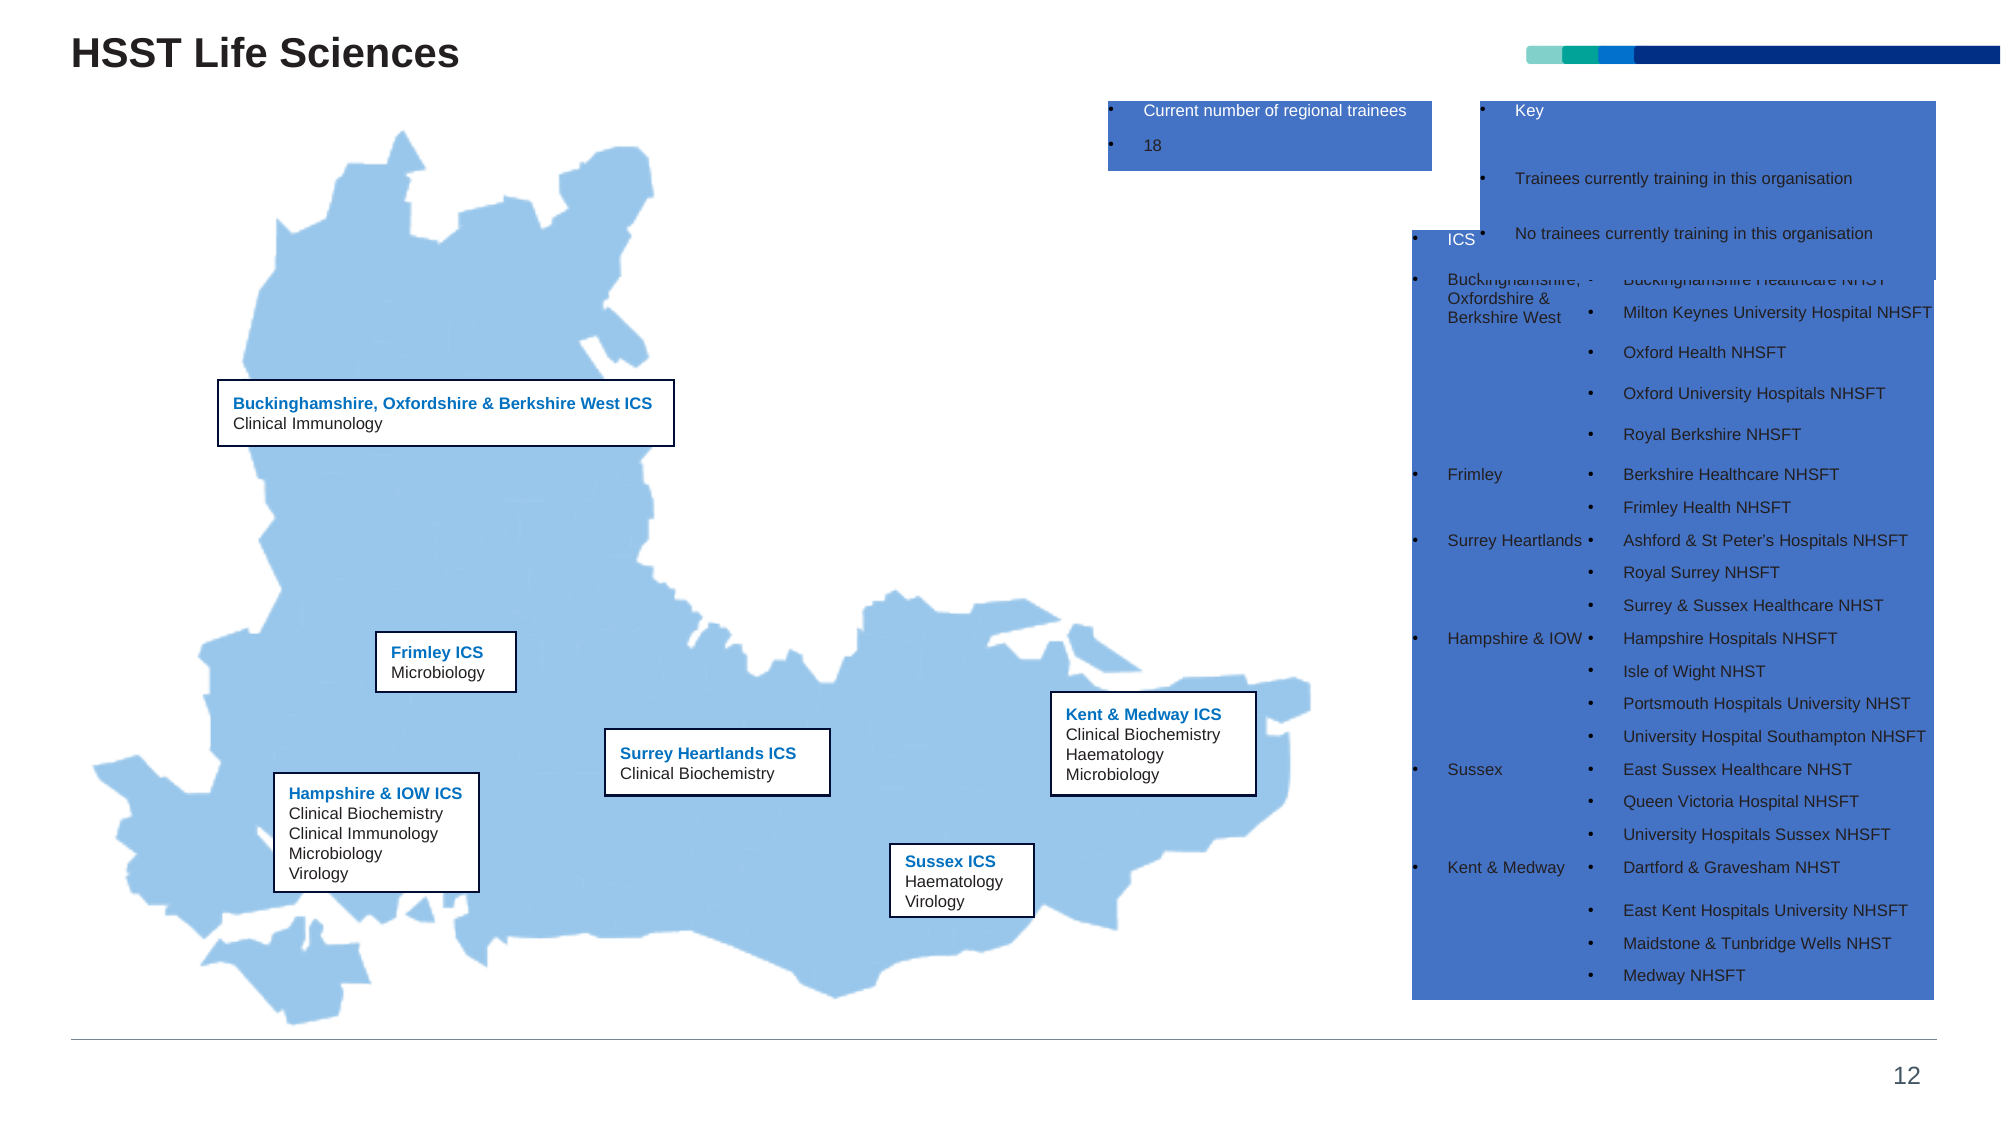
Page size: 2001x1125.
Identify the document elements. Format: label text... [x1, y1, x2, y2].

text_box Hampshire & IOW ICS Clinical Biochemistry Clinical Immunology Microbiology Virology [274, 773, 479, 892]
text_box Kent & Medway ICS Clinical Biochemistry Haematology Microbiology [1051, 692, 1256, 795]
table_cell University Hospitals Sussex NHSFT [1588, 825, 1934, 858]
table_cell Berkshire Healthcare NHSFT [1588, 466, 1934, 498]
table_cell Portsmouth Hospitals University NHST [1588, 695, 1934, 727]
title HSST Life Sciences [70, 32, 1513, 79]
table_cell Frimley Health NHSFT [1588, 498, 1934, 531]
table_cell Royal Surrey NHSFT [1588, 564, 1934, 596]
table_cell Ashford & St Peter’s Hospitals NHSFT [1588, 531, 1934, 564]
table_header Key [1480, 101, 1878, 169]
table_cell East Kent Hospitals University NHSFT [1588, 901, 1934, 934]
table_cell Hampshire & IOW [1412, 629, 1588, 760]
table_cell Milton Keynes University Hospital NHSFT [1588, 303, 1934, 344]
table_cell University Hospital Southampton NHSFT [1588, 727, 1934, 760]
table_cell Royal Berkshire NHSFT [1588, 425, 1934, 466]
table_cell Oxford University Hospitals NHSFT [1588, 384, 1934, 425]
table_cell No trainees currently training in this organisation [1480, 224, 1878, 280]
table_cell 18 [1108, 136, 1432, 171]
table_header Current number of regional trainees [1108, 101, 1432, 136]
table_cell Oxford Health NHSFT [1588, 344, 1934, 384]
table_cell [1878, 224, 1936, 280]
table_cell Buckinghamshire Healthcare NHST [1588, 280, 1934, 303]
table_cell Buckinghamshire, Oxfordshire & Berkshire West [1412, 270, 1588, 466]
table_cell Queen Victoria Hospital NHSFT [1588, 793, 1934, 825]
table_cell Dartford & Gravesham NHST [1588, 858, 1934, 901]
table_cell Kent & Medway [1412, 858, 1588, 1000]
table_header ICS [1412, 230, 1480, 270]
table_cell Maidstone & Tunbridge Wells NHST [1588, 934, 1934, 967]
text_box Buckinghamshire, Oxfordshire & Berkshire West ICS Clinical Immunology [218, 380, 674, 446]
table_header [1878, 101, 1936, 169]
table_cell Frimley [1412, 466, 1588, 531]
text_box Surrey Heartlands ICS Clinical Biochemistry [605, 729, 830, 796]
picture [67, 114, 1332, 1048]
table_cell Trainees currently training in this organisation [1480, 169, 1878, 224]
text_box Frimley ICS Microbiology [376, 632, 516, 692]
table_cell Hampshire Hospitals NHSFT [1588, 629, 1934, 662]
text_box Sussex ICS Haematology Virology [890, 844, 1034, 917]
table_cell Surrey Heartlands [1412, 531, 1588, 629]
table_cell East Sussex Healthcare NHST [1588, 760, 1934, 793]
table_cell Surrey & Sussex Healthcare NHST [1588, 596, 1934, 629]
table_cell Medway NHSFT [1588, 967, 1934, 1000]
table_cell [1878, 169, 1936, 224]
table_cell Isle of Wight NHST [1588, 662, 1934, 695]
table_cell Sussex [1412, 760, 1588, 858]
